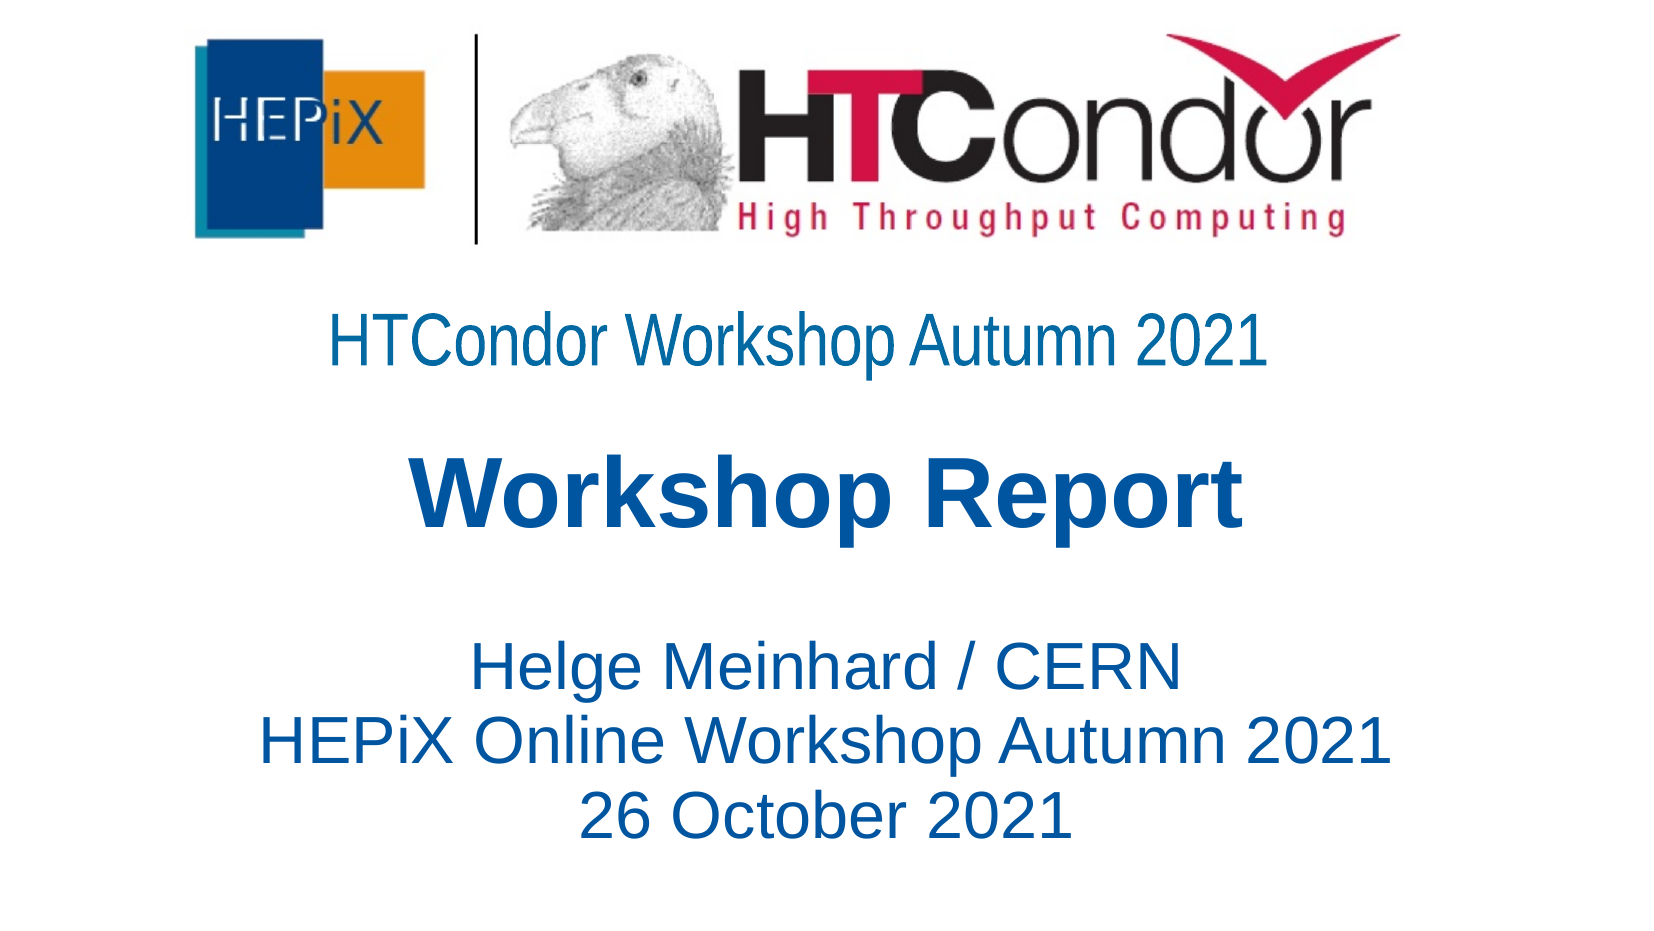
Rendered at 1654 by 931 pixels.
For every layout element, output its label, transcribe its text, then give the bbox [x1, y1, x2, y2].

subtitle Helge Meinhard / CERN HEPiX Online Workshop Autumn 2021 26 October 2021 [82, 570, 1571, 912]
title Workshop Report [82, 415, 1571, 570]
